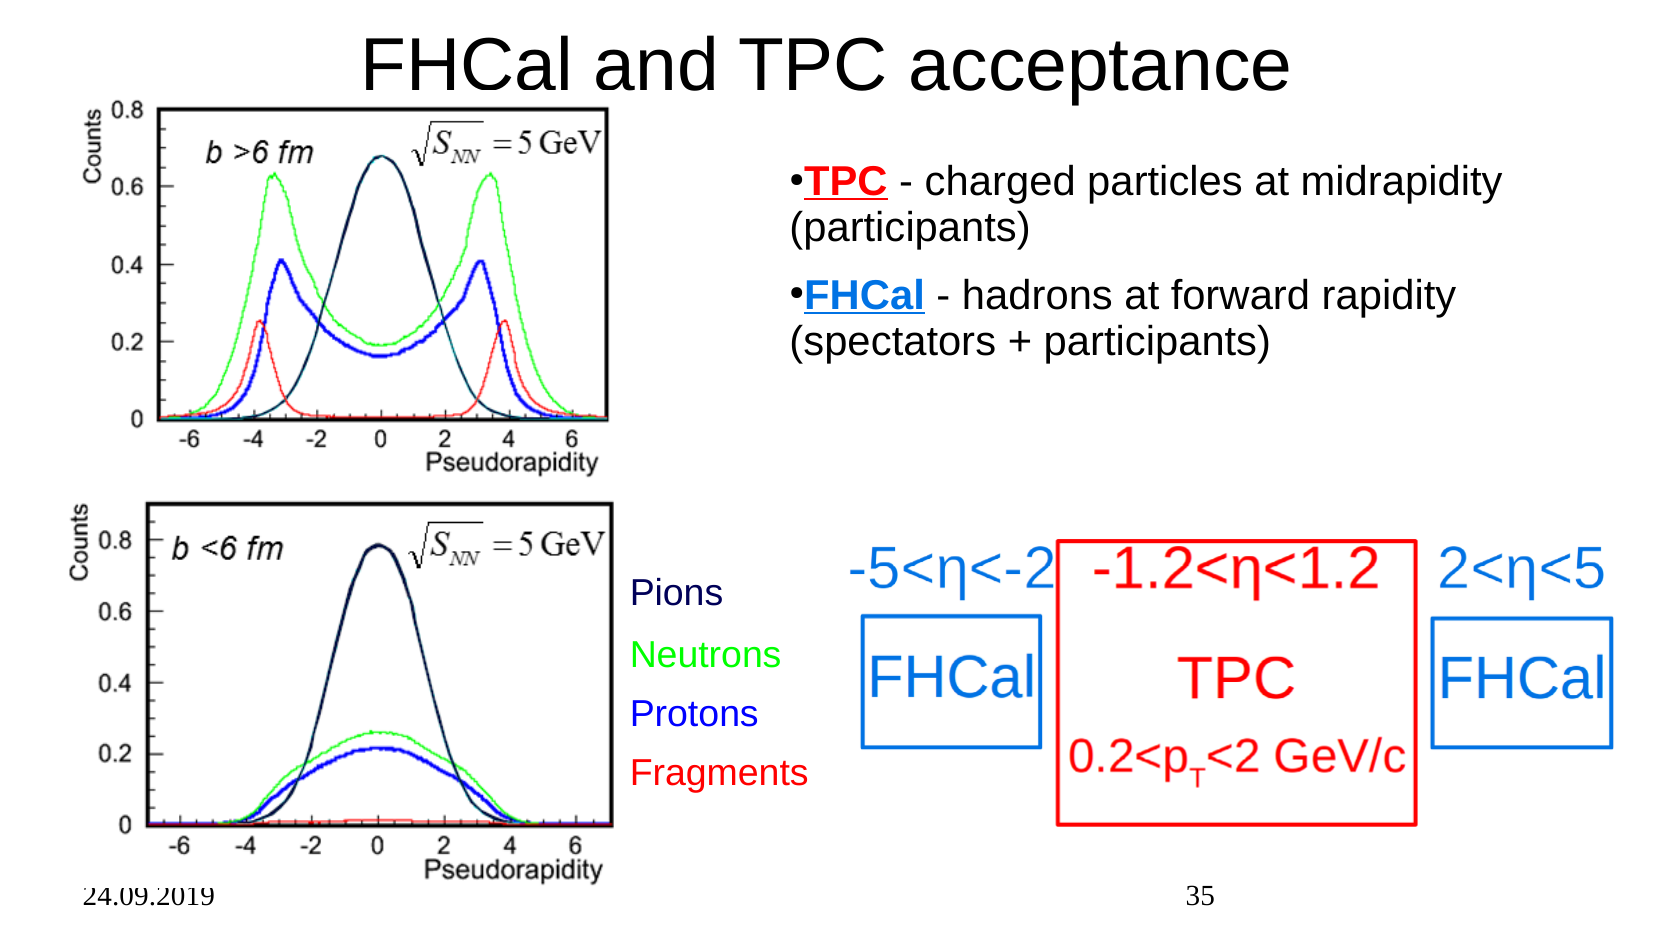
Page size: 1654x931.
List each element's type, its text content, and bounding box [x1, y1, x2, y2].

text_box 24.09.2019 [82, 888, 468, 912]
text_box Neutrons [625, 625, 807, 683]
picture [67, 491, 625, 888]
text_box TPC - charged particles at midrapidity (participants) FHCal - hadrons at forward rapidity (spectators + participants) [774, 150, 1581, 372]
text_box [1185, 847, 1571, 912]
text_box Protons [625, 684, 792, 742]
picture [836, 533, 1624, 835]
text_box Fragments [625, 744, 824, 802]
picture [67, 90, 626, 484]
text_box Pions [625, 563, 747, 621]
text_box FHCal and TPC acceptance [298, 15, 1355, 114]
